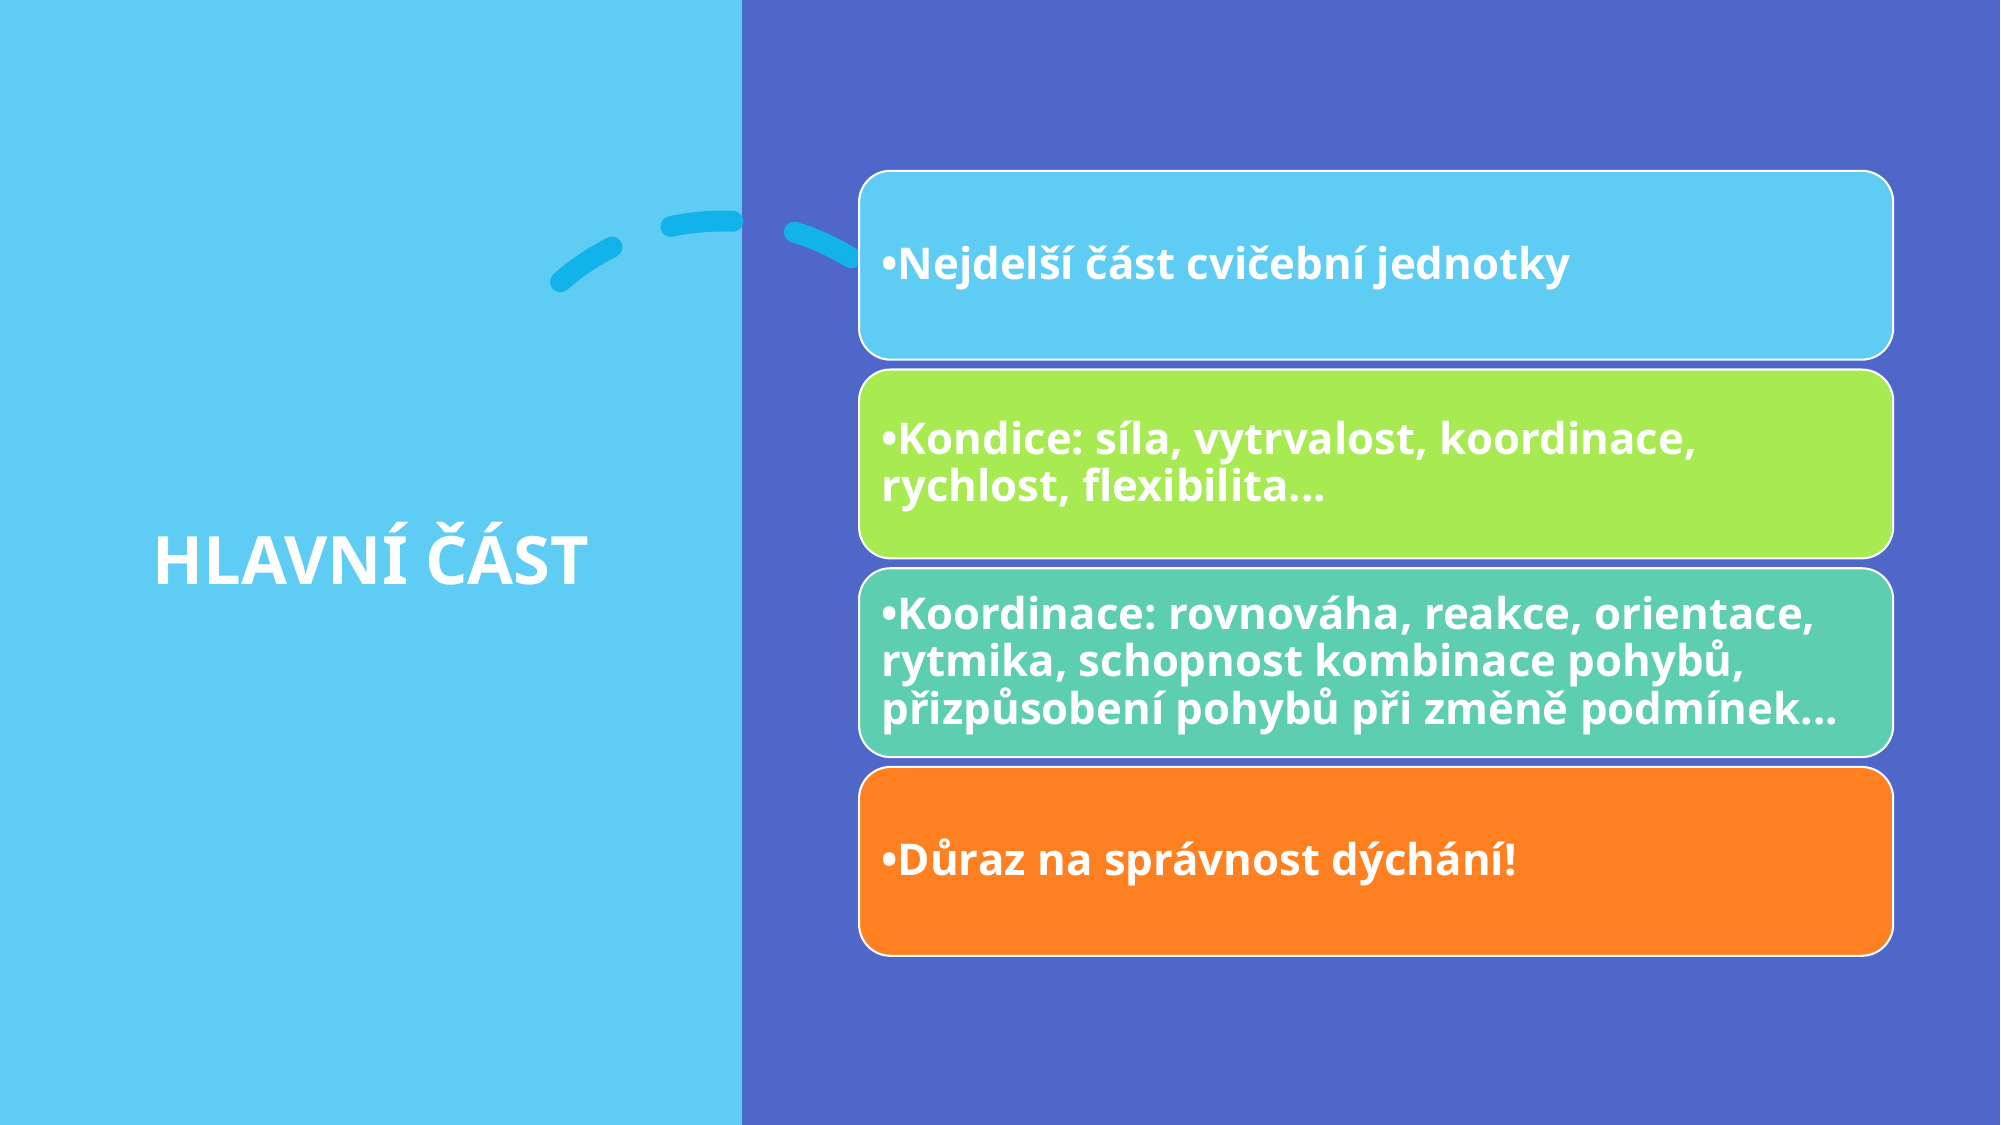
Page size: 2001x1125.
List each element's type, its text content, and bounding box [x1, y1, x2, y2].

text_box •Kondice: síla, vytrvalost, koordinace, rychlost, flexibilita... [859, 369, 1894, 559]
text_box •Nejdelší část cvičební jednotky [859, 170, 1894, 360]
text_box [0, 0, 2000, 1125]
text_box •Důraz na správnost dýchání! [859, 766, 1894, 956]
text_box •Koordinace: rovnováha, reakce, orientace, rytmika, schopnost kombinace pohybů, přizpůsobení pohybů při změně podmínek... [859, 568, 1894, 758]
title HLAVNÍ ČÁST [137, 105, 622, 1020]
